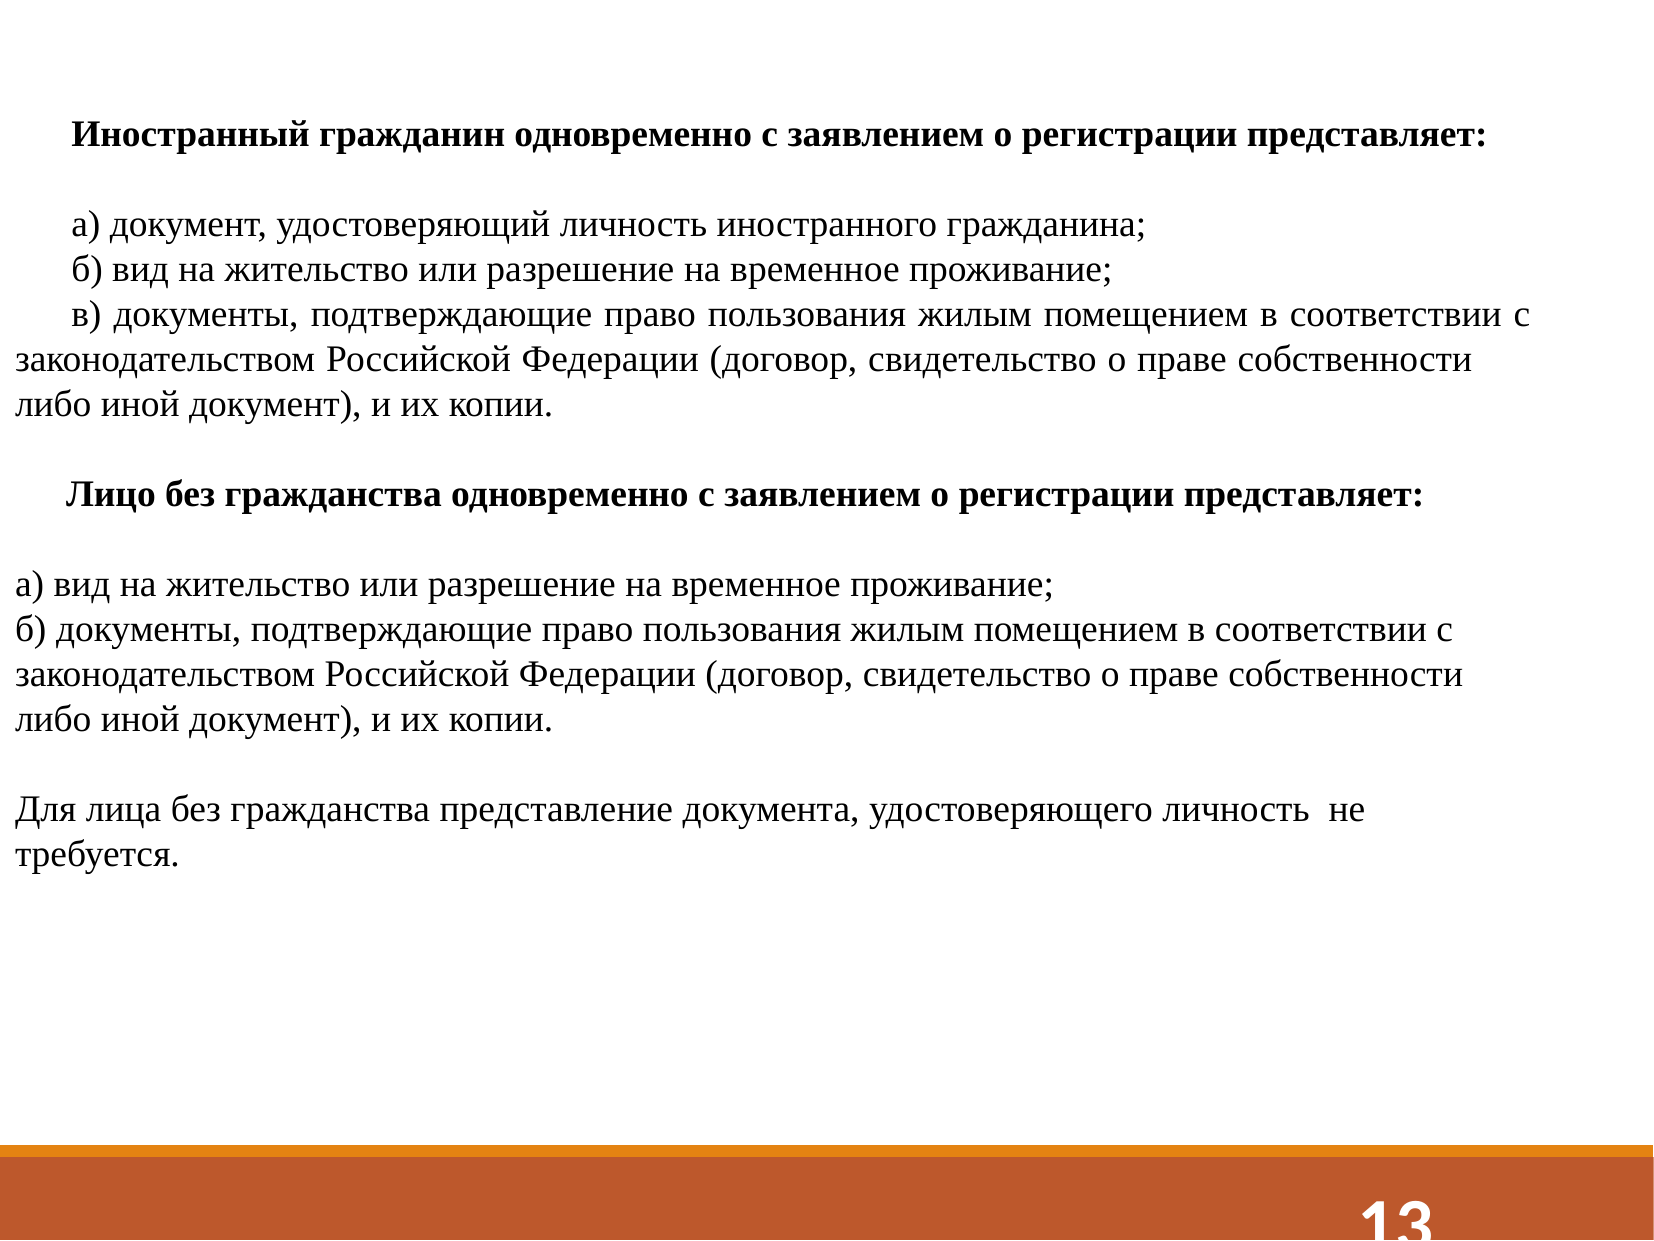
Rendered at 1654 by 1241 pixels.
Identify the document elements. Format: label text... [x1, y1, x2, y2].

text_box Иностранный гражданин одновременно с заявлением о регистрации представляет: а) документ, удостоверяющий личность иностранного гражданина; б) вид на жительство или разрешение на временное проживание; в) документы, подтверждающие право пользования жилым помещением в соответствии с законодательством Российской Федерации (договор, свидетельство о праве собственности либо иной документ), и их копии. Лицо без гражданства одновременно с заявлением о регистрации представляет: а) вид на жительство или разрешение на временное проживание; б) документы, подтверждающие право пользования жилым помещением в соответствии с законодательством Российской Федерации (договор, свидетельство о праве собственности либо иной документ), и их копии. Для лица без гражданства представление документа, удостоверяющего личность не требуется. [0, 101, 1547, 926]
text_box [1342, 1168, 1521, 1235]
